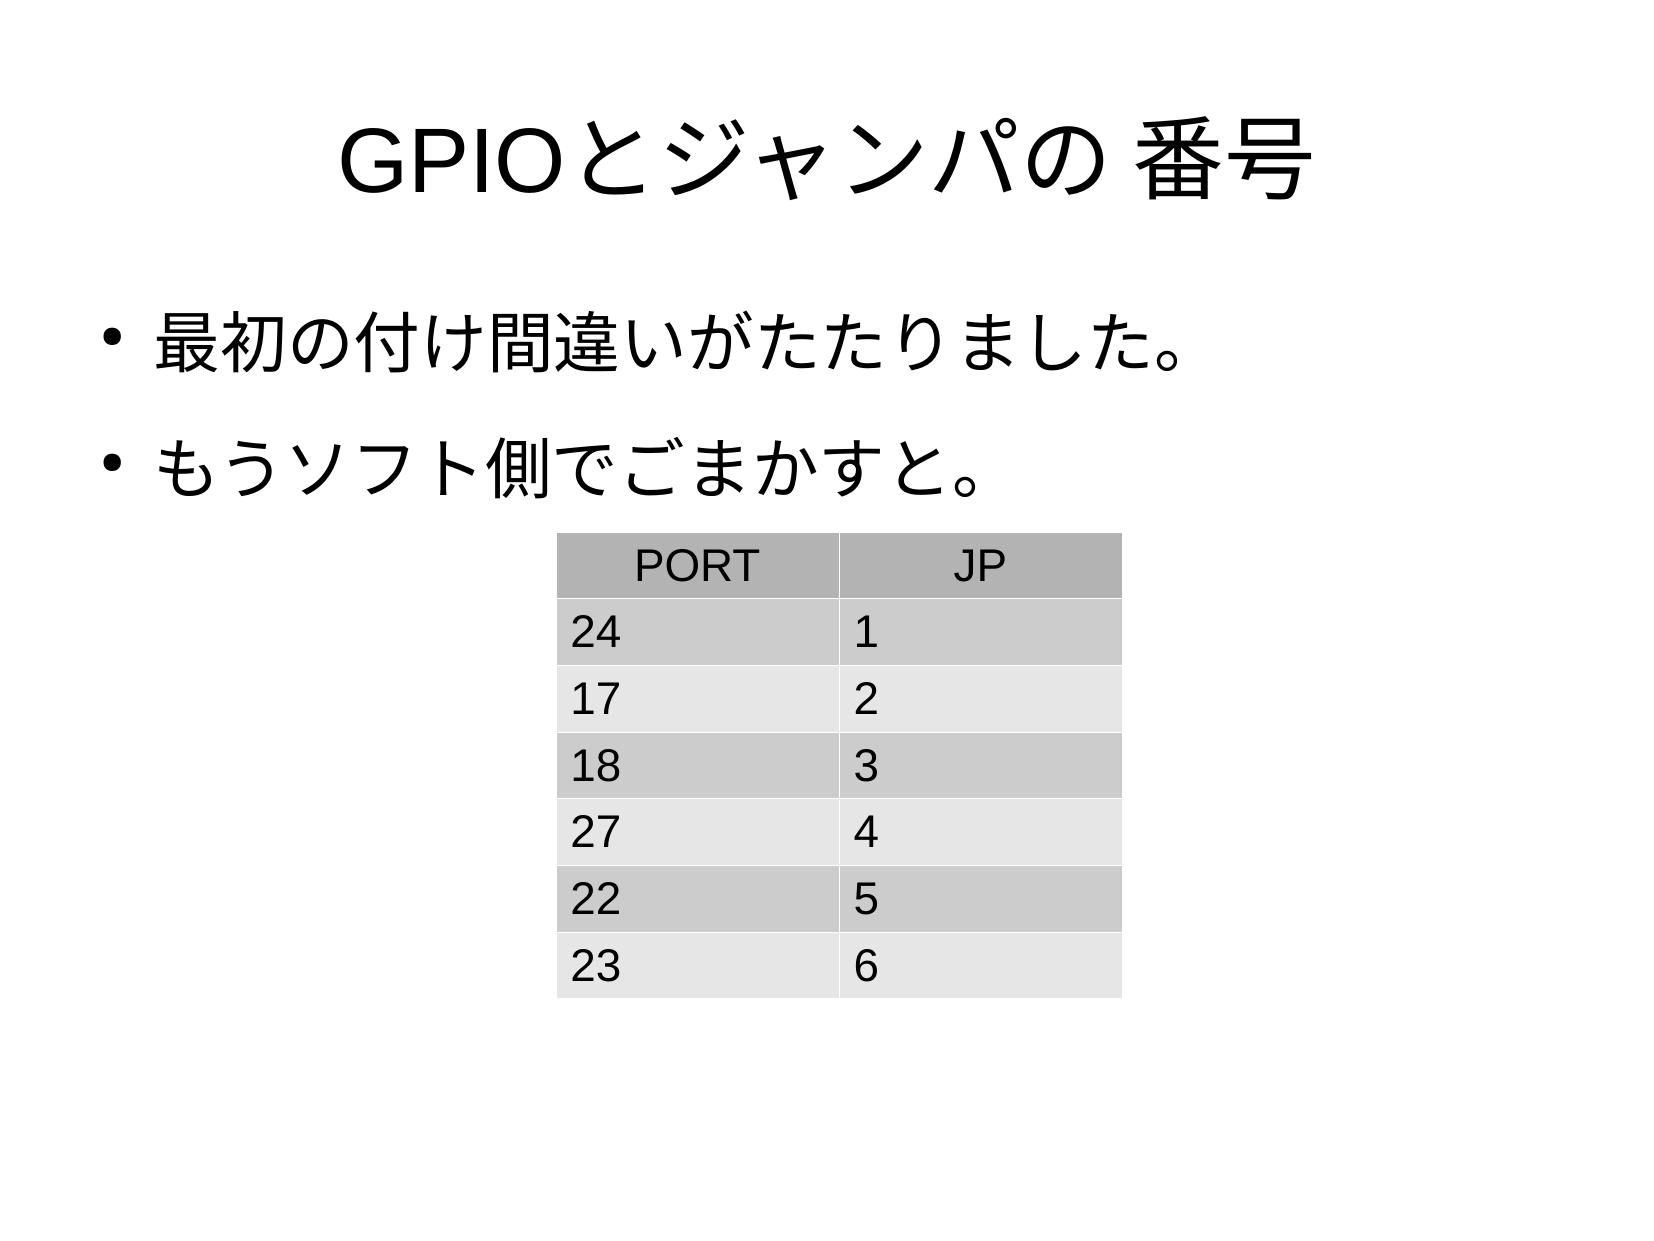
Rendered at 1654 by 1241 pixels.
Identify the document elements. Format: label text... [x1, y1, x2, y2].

table_header JP [840, 533, 1122, 598]
table_cell 22 [557, 866, 839, 932]
table_cell 17 [557, 666, 839, 732]
table_cell 1 [840, 599, 1122, 665]
title GPIOとジャンパの 番号 [82, 49, 1571, 257]
table_header PORT [557, 533, 839, 598]
table_cell 6 [840, 933, 1122, 998]
table_cell 24 [557, 599, 839, 665]
table_cell 5 [840, 866, 1122, 932]
table_cell 18 [557, 733, 839, 798]
table_cell 23 [557, 933, 839, 998]
table_cell 3 [840, 733, 1122, 798]
table_cell 27 [557, 799, 839, 865]
table_cell 4 [840, 799, 1122, 865]
list 最初の付け間違いがたたりました。 もうソフト側でごまかすと。 [82, 290, 1571, 1010]
table_cell 2 [840, 666, 1122, 732]
